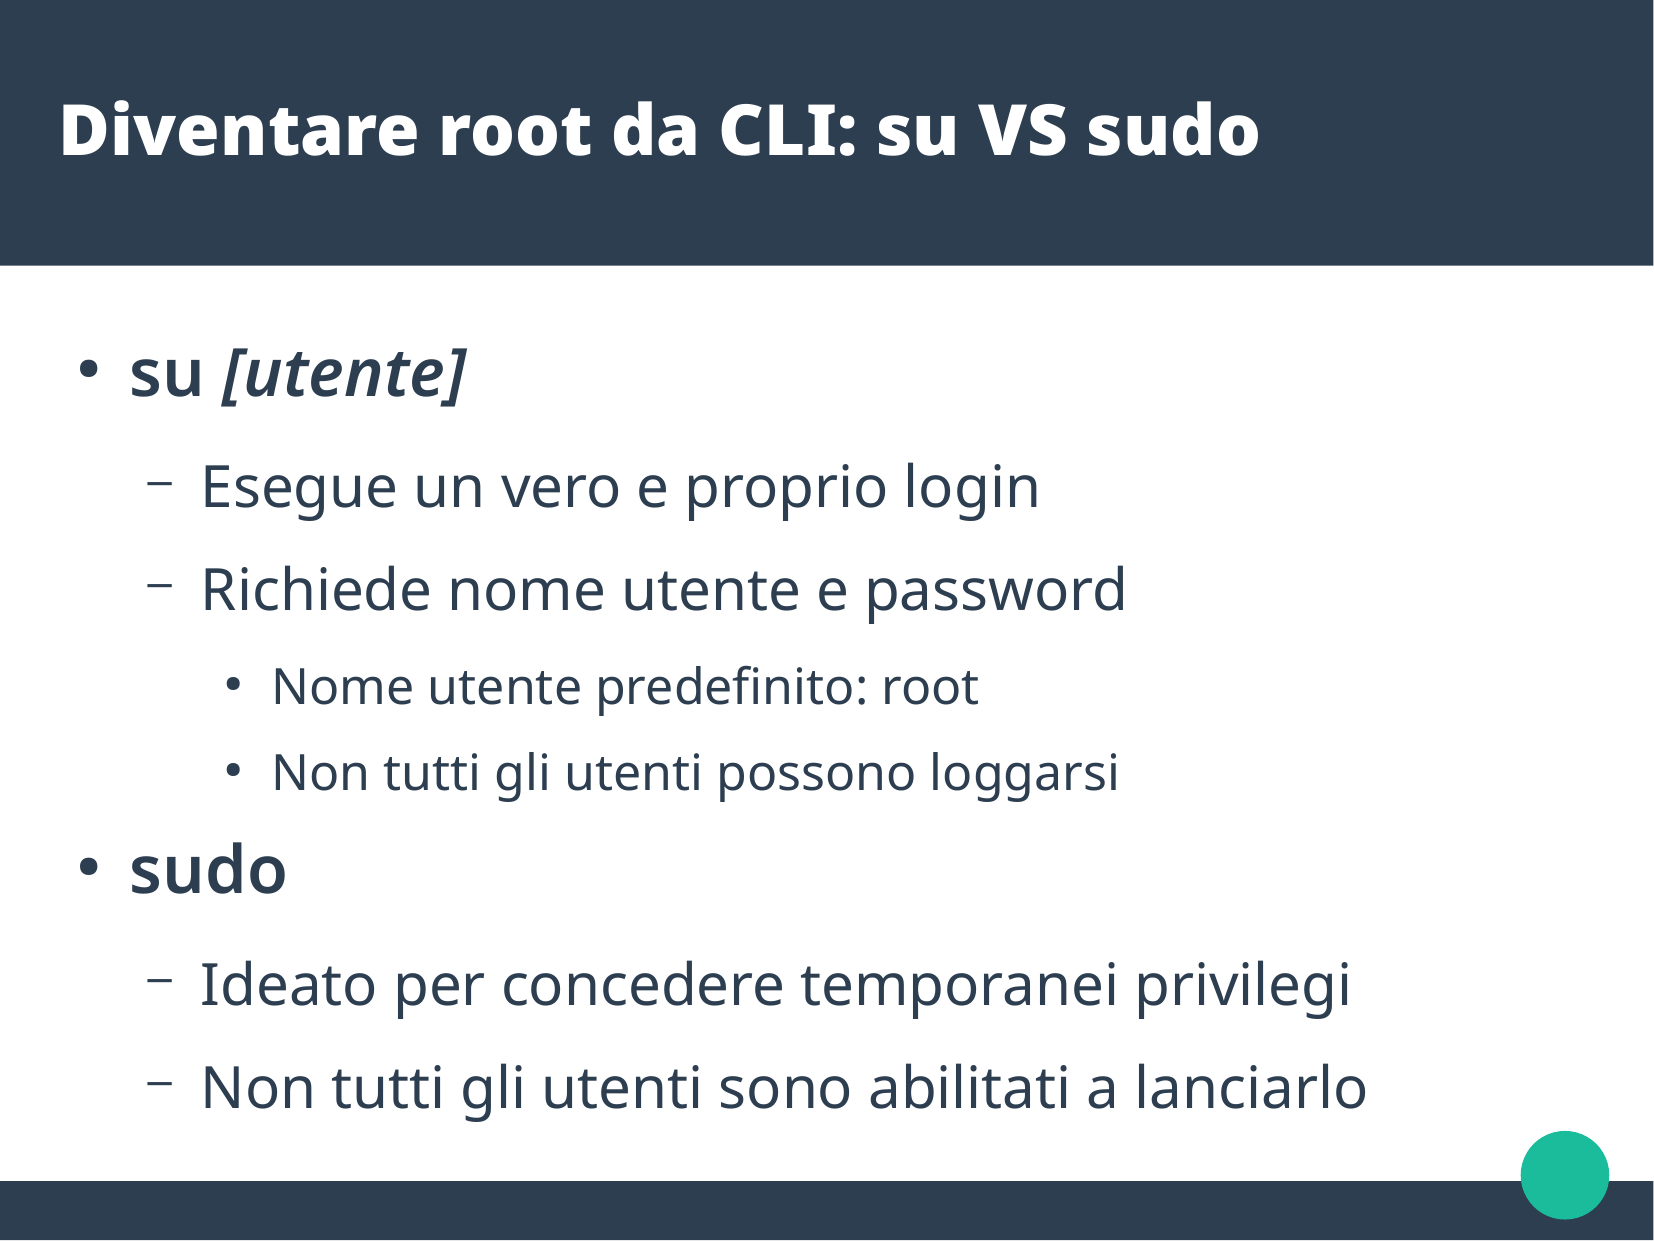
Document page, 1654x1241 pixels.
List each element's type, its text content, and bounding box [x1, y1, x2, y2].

list su [utente] Esegue un vero e proprio login Richiede nome utente e password Nome utente predefinito: root Non tutti gli utenti possono loggarsi sudo Ideato per concedere temporanei privilegi Non tutti gli utenti sono abilitati a lanciarlo [59, 324, 1595, 1152]
title Diventare root da CLI: su VS sudo [59, 49, 1595, 207]
